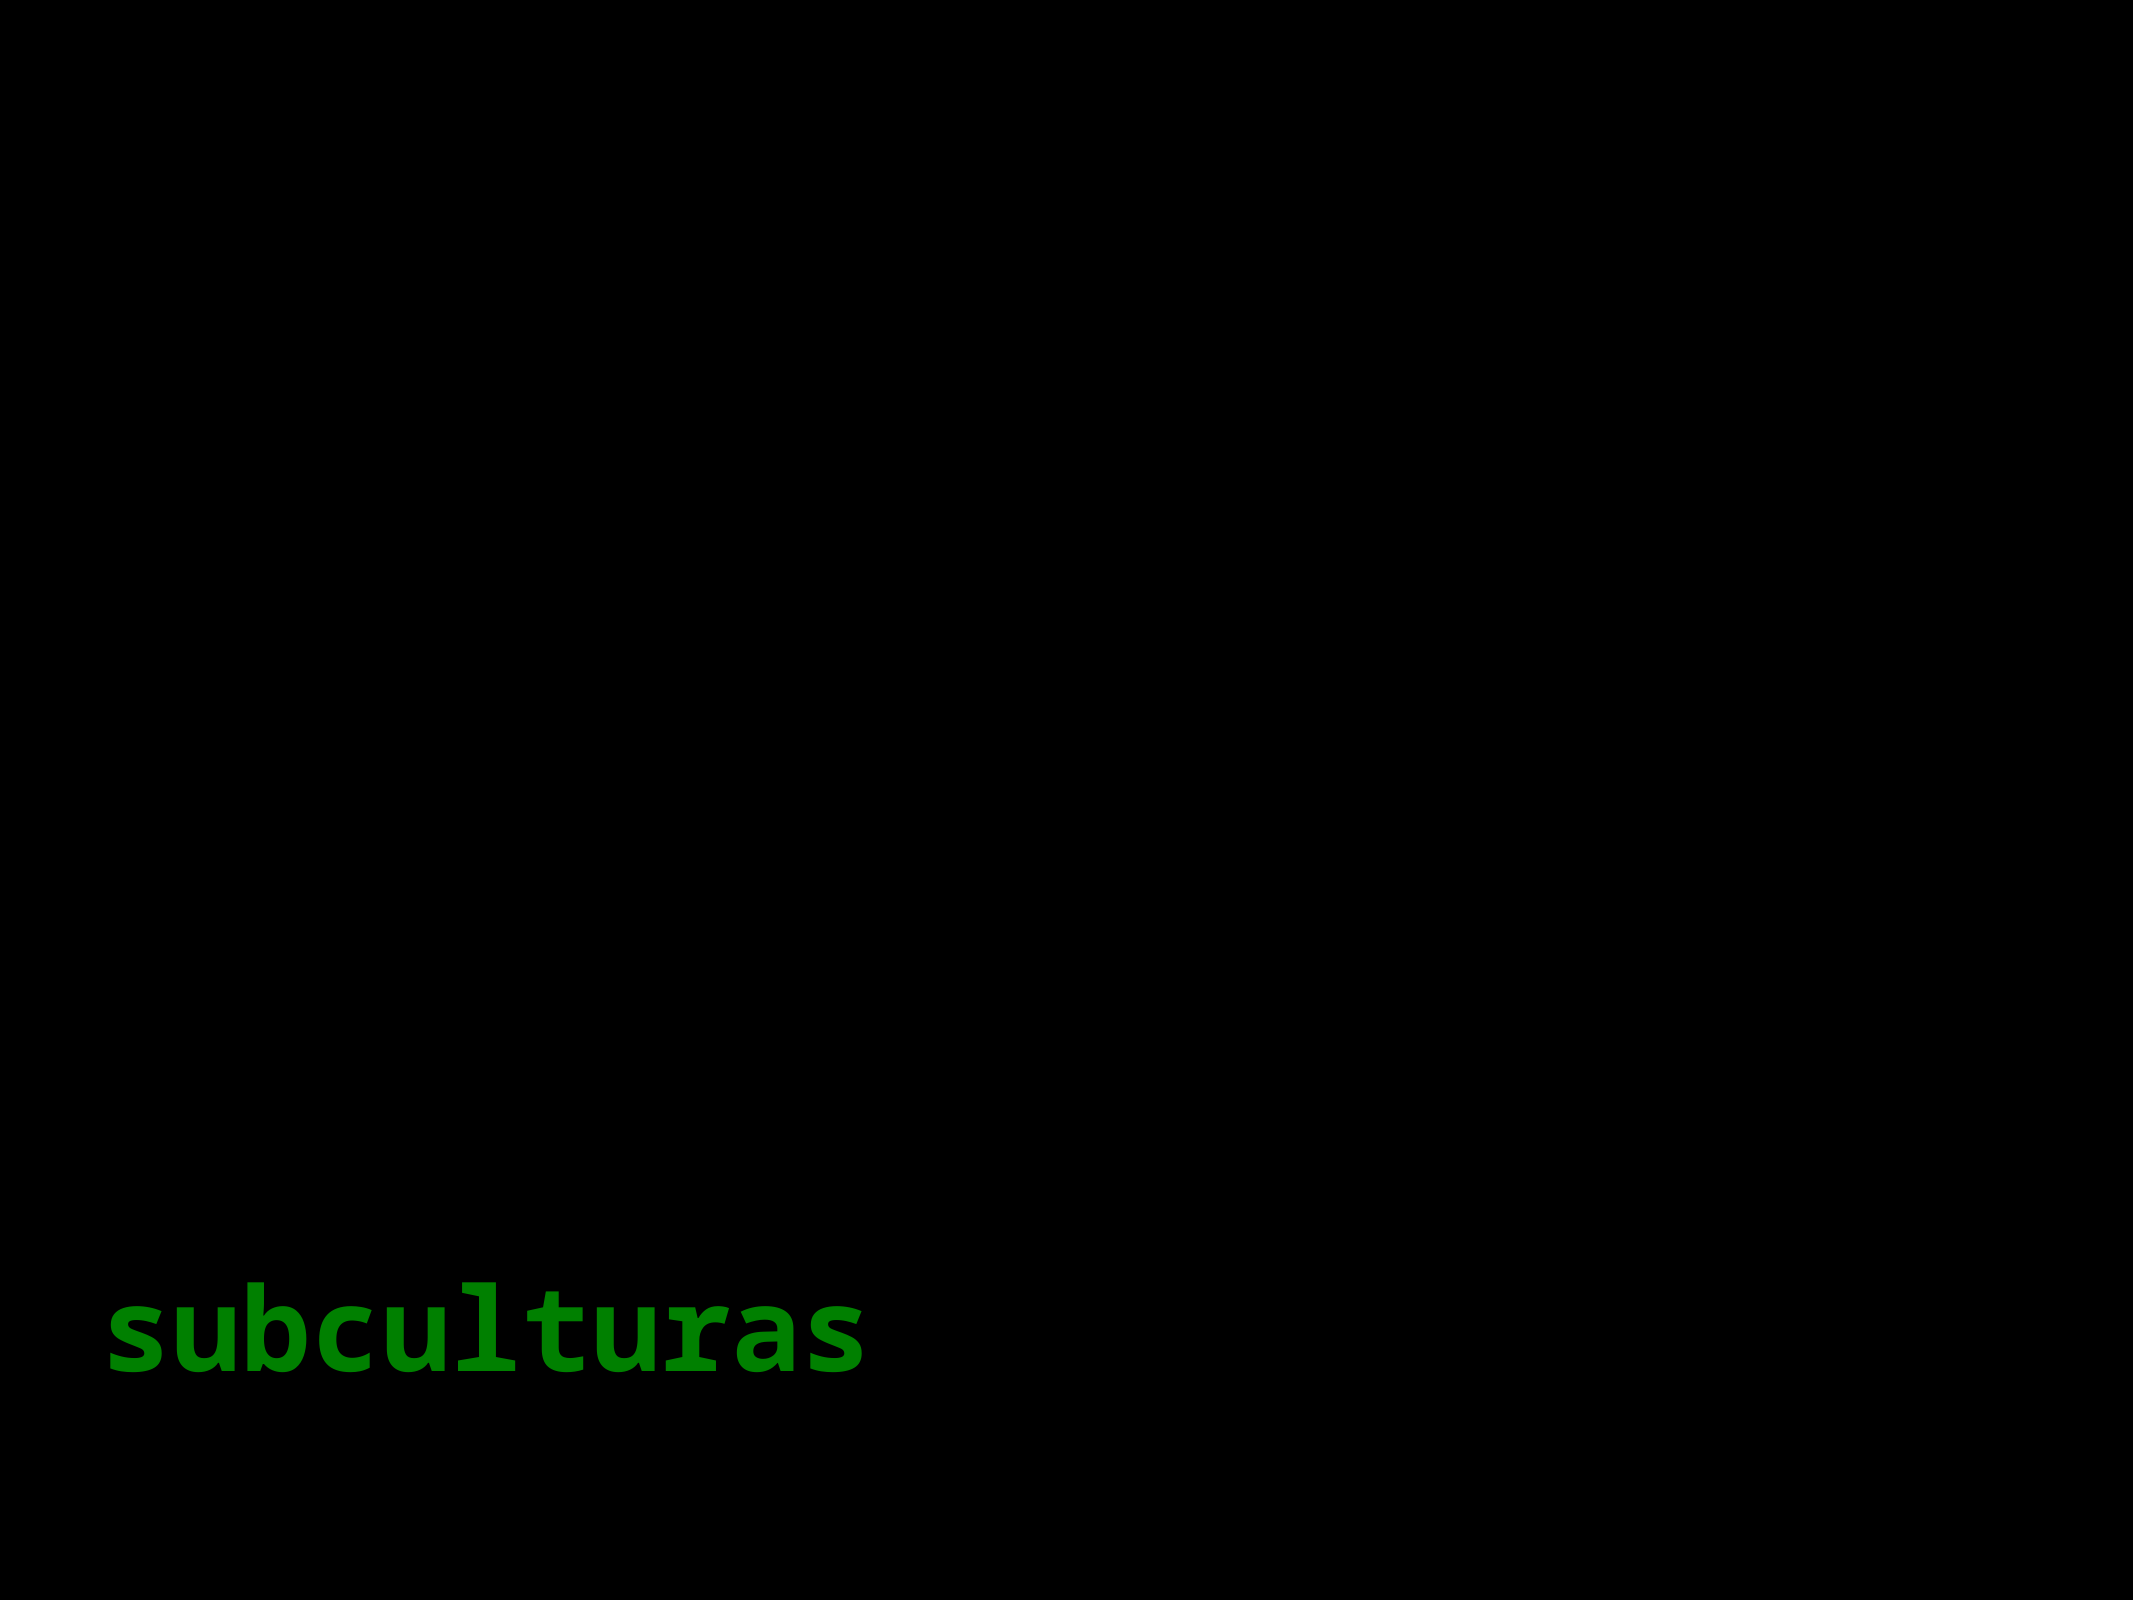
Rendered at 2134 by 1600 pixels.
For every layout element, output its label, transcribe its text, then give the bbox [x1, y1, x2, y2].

title subculturas [0, 1151, 1446, 1492]
